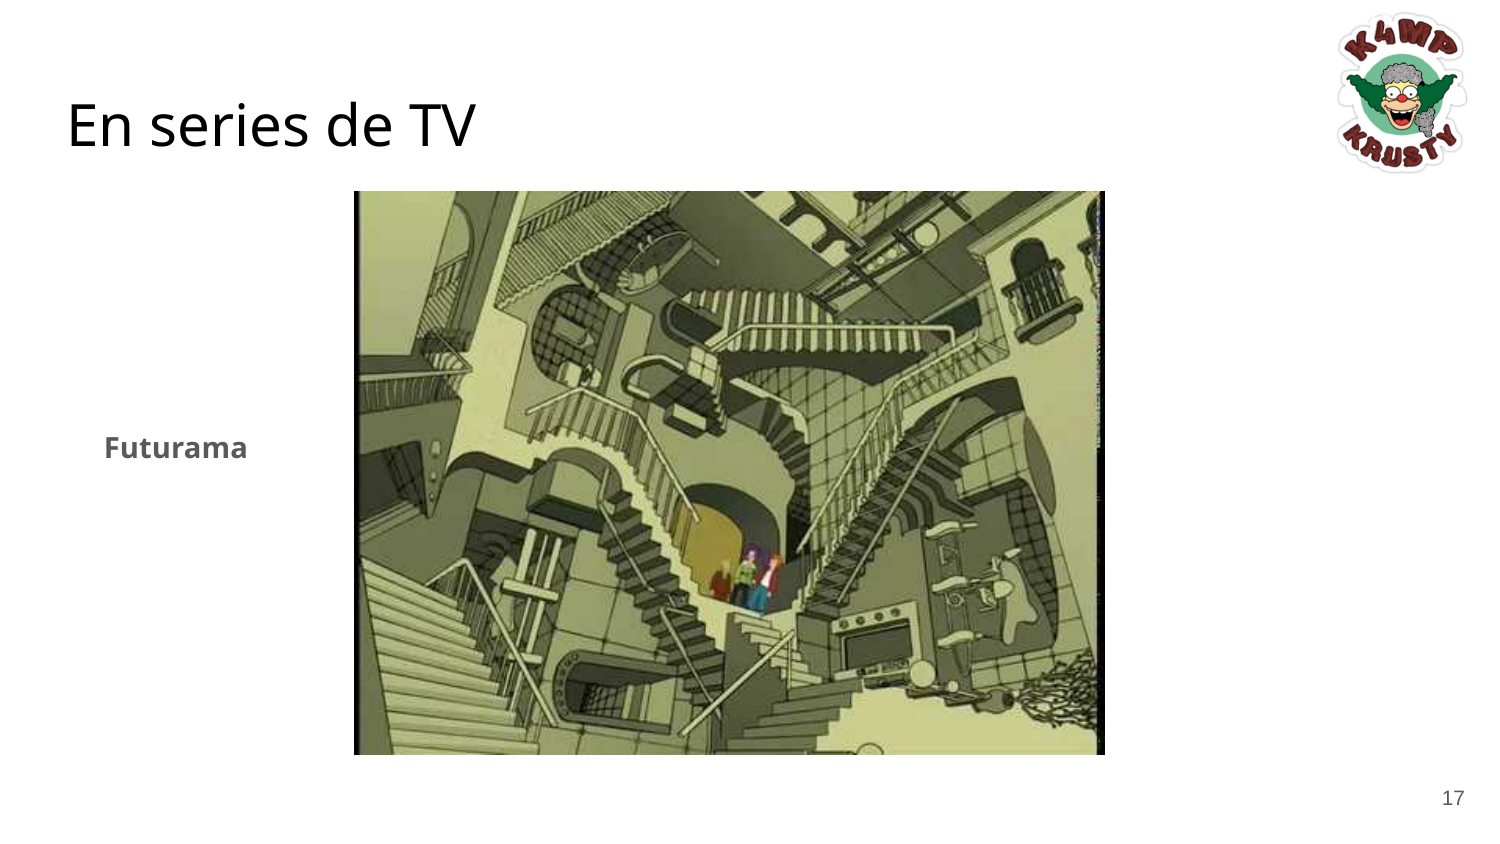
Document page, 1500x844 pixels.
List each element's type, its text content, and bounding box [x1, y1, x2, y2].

slide_number 1 [1389, 764, 1480, 830]
picture [1316, 10, 1488, 175]
list Futurama [89, 408, 330, 482]
picture [354, 191, 1105, 755]
title En series de TV [51, 72, 1449, 167]
